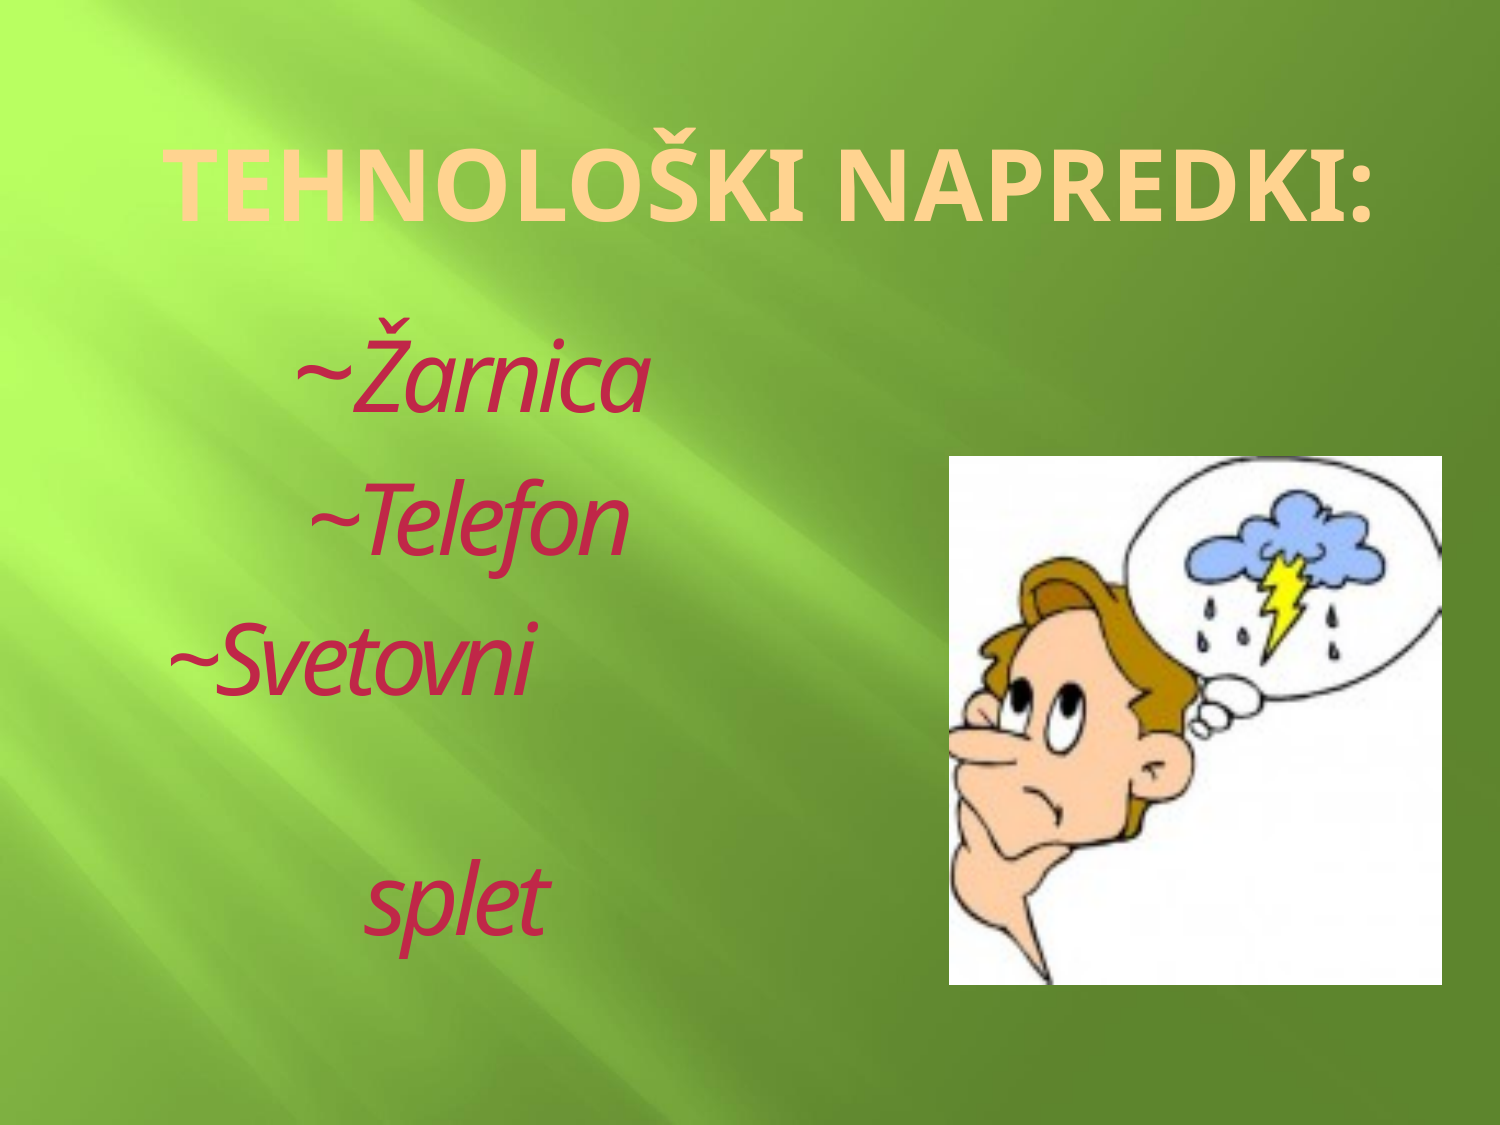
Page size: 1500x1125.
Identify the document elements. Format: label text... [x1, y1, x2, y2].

title Tehnološki napredki: [93, 46, 1444, 242]
picture [0, 0, 1500, 1125]
subtitle ~Žarnica ~Telefon ~Svetovni splet [140, 292, 774, 985]
